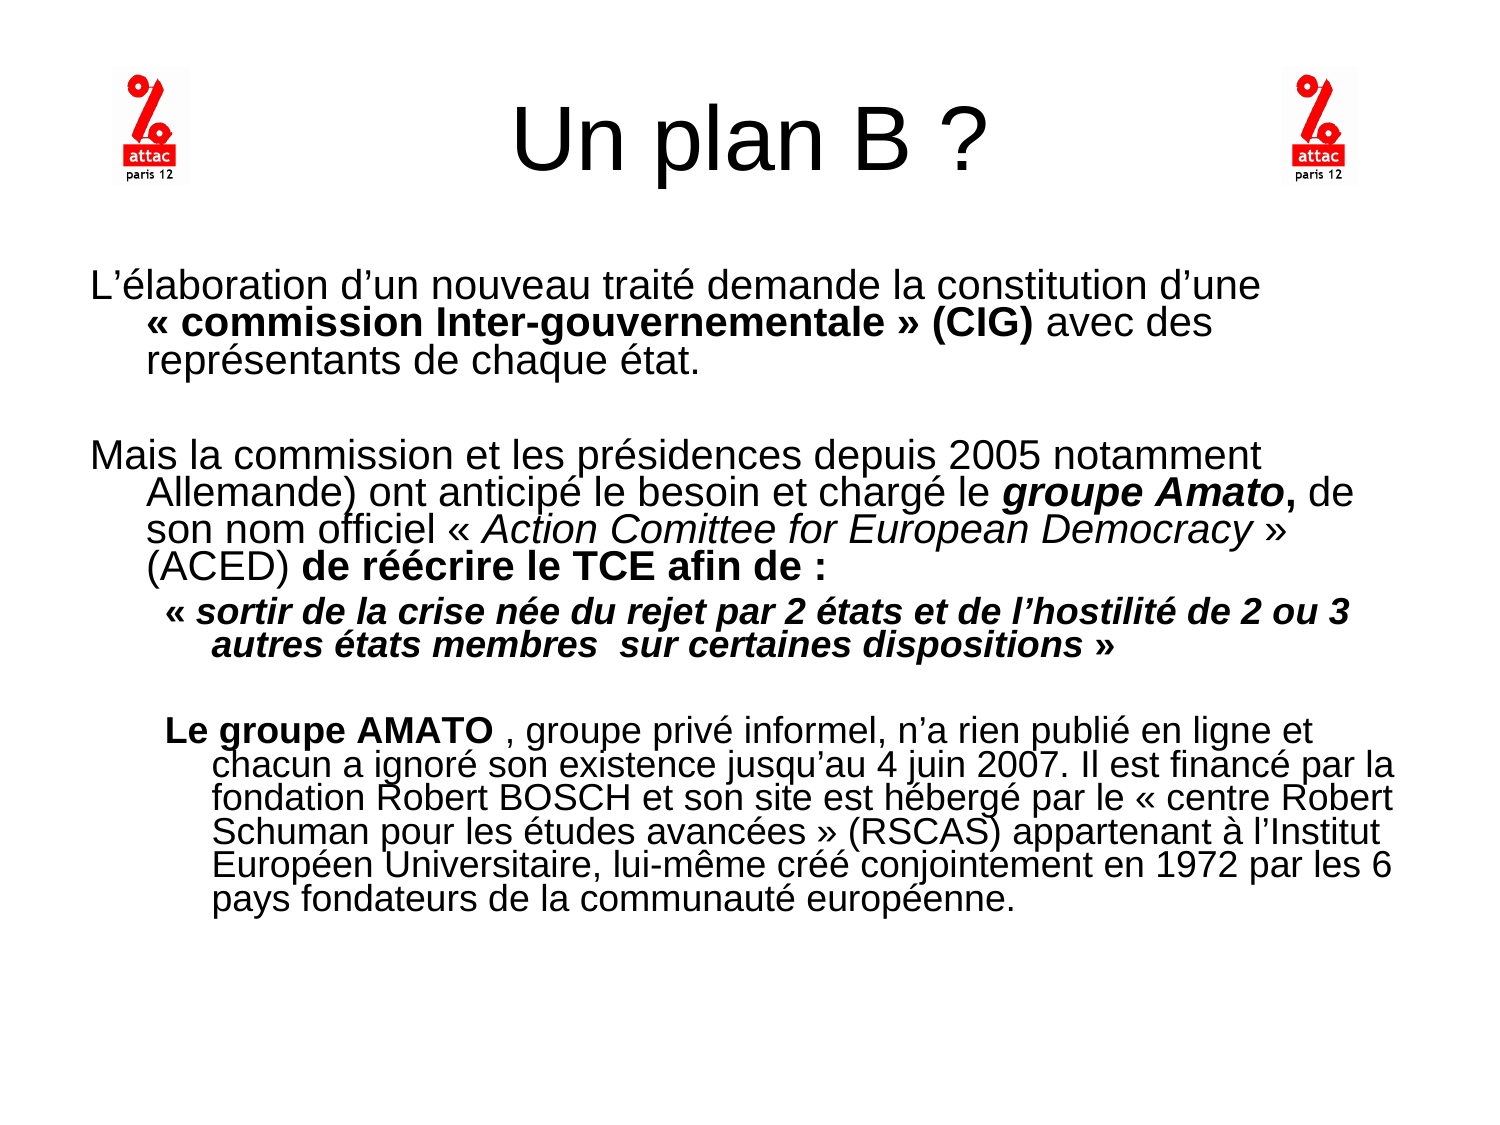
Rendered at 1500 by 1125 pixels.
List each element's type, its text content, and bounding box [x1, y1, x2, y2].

picture [1281, 66, 1358, 185]
picture [112, 66, 189, 185]
list L’élaboration d’un nouveau traité demande la constitution d’une « commission Inter-gouvernementale » (CIG) avec des représentants de chaque état. Mais la commission et les présidences depuis 2005 notamment Allemande) ont anticipé le besoin et chargé le groupe Amato, de son nom officiel « Action Comittee for European Democracy » (ACED) de réécrire le TCE afin de : « sortir de la crise née du rejet par 2 états et de l’hostilité de 2 ou 3 autres états membres sur certaines dispositions » Le groupe AMATO , groupe privé informel, n’a rien publié en ligne et chacun a ignoré son existence jusqu’au 4 juin 2007. Il est financé par la fondation Robert BOSCH et son site est hébergé par le « centre Robert Schuman pour les études avancées » (RSCAS) appartenant à l’Institut Européen Universitaire, lui-même créé conjointement en 1972 par les 6 pays fondateurs de la communauté européenne. [75, 262, 1426, 1071]
title Un plan B ? [75, 45, 1426, 233]
